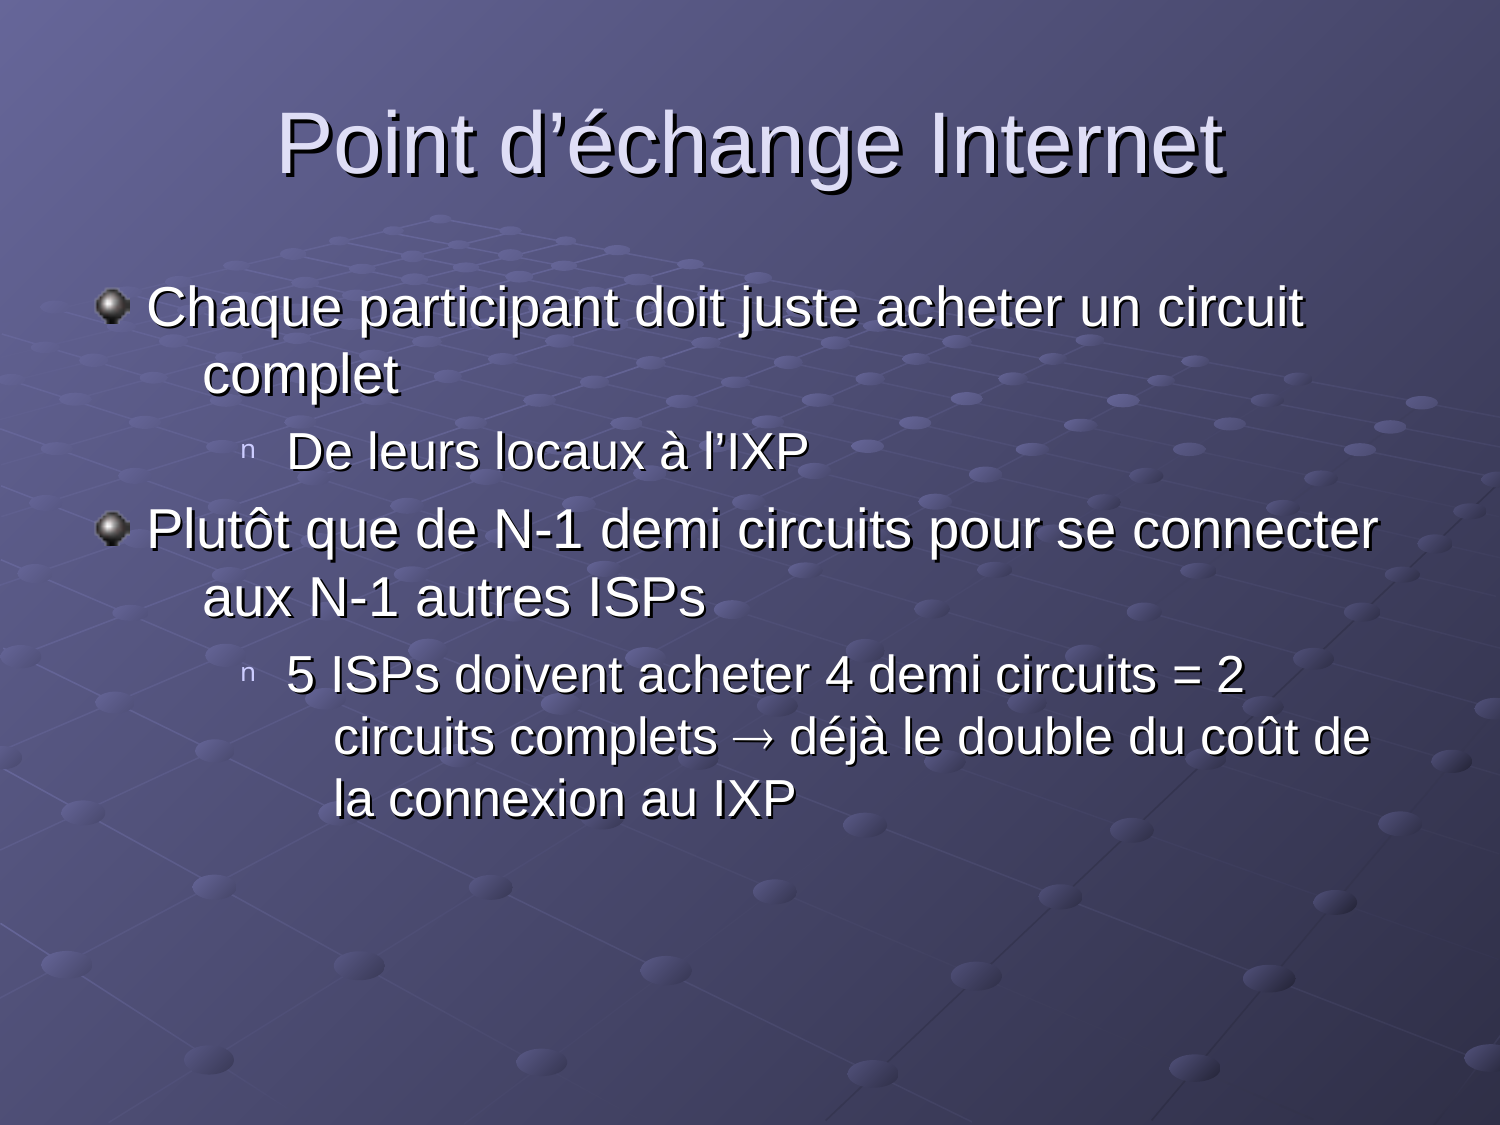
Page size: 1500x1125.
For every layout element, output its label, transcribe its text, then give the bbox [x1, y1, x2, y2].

title Point d’échange Internet [75, 45, 1426, 233]
list Chaque participant doit juste acheter un circuit complet De leurs locaux à l’IXP Plutôt que de N-1 demi circuits pour se connecter aux N-1 autres ISPs 5 ISPs doivent acheter 4 demi circuits = 2 circuits complets  déjà le double du coût de la connexion au IXP [75, 262, 1426, 1007]
